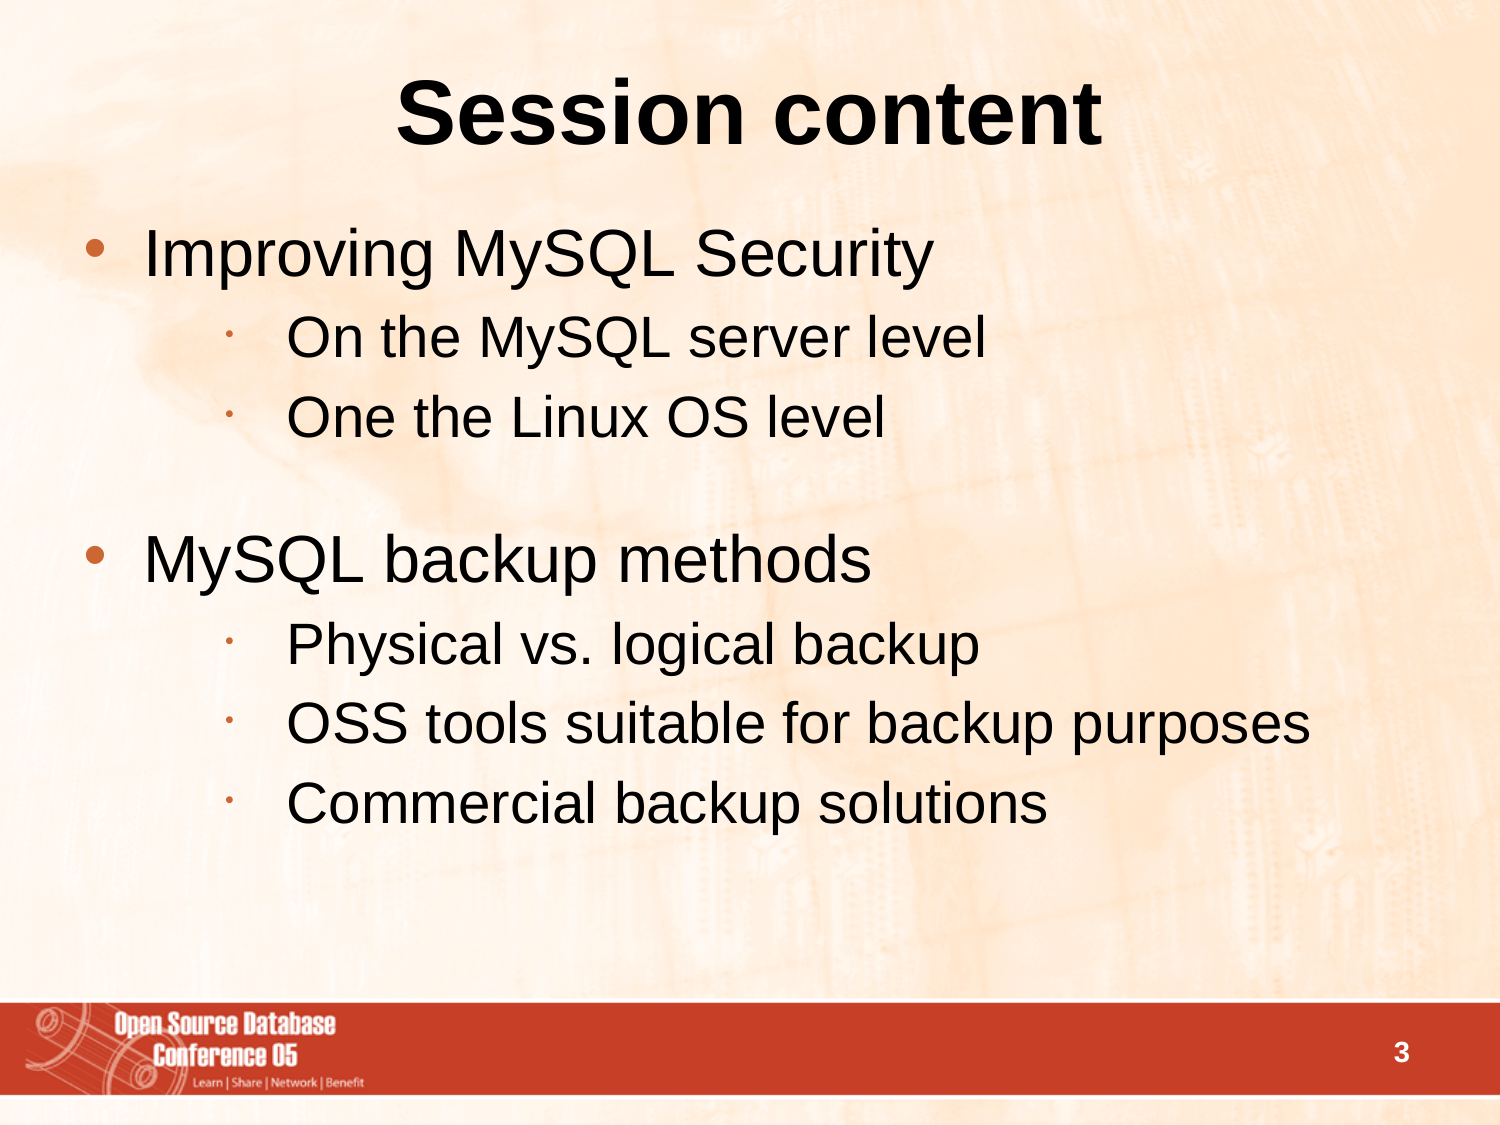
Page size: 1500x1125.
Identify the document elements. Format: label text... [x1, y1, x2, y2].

title Session content [75, 18, 1426, 207]
picture [0, 0, 1500, 1125]
list Improving MySQL Security On the MySQL server level One the Linux OS level MySQL backup methods Physical vs. logical backup OSS tools suitable for backup purposes Commercial backup solutions [75, 220, 1426, 977]
